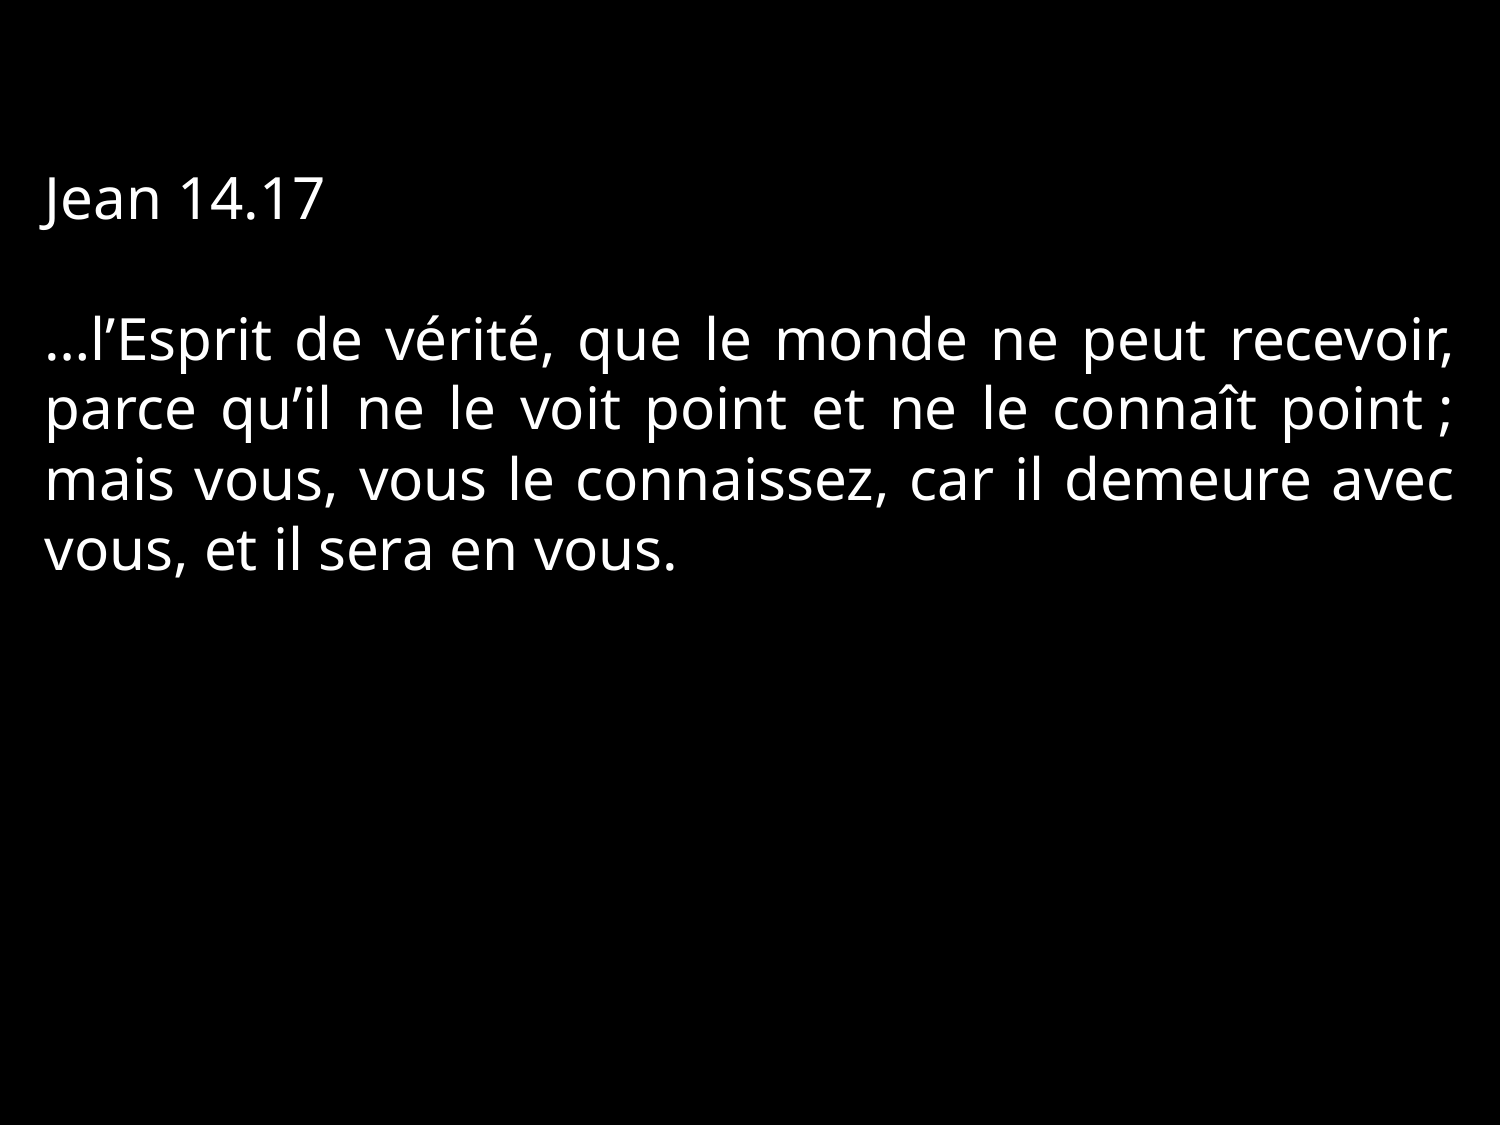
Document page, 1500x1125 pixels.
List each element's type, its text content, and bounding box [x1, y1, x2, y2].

text_box Jean 14.17 …l’Esprit de vérité, que le monde ne peut recevoir, parce qu’il ne le voit point et ne le connaît point ; mais vous, vous le connaissez, car il demeure avec vous, et il sera en vous. [30, 154, 1470, 590]
